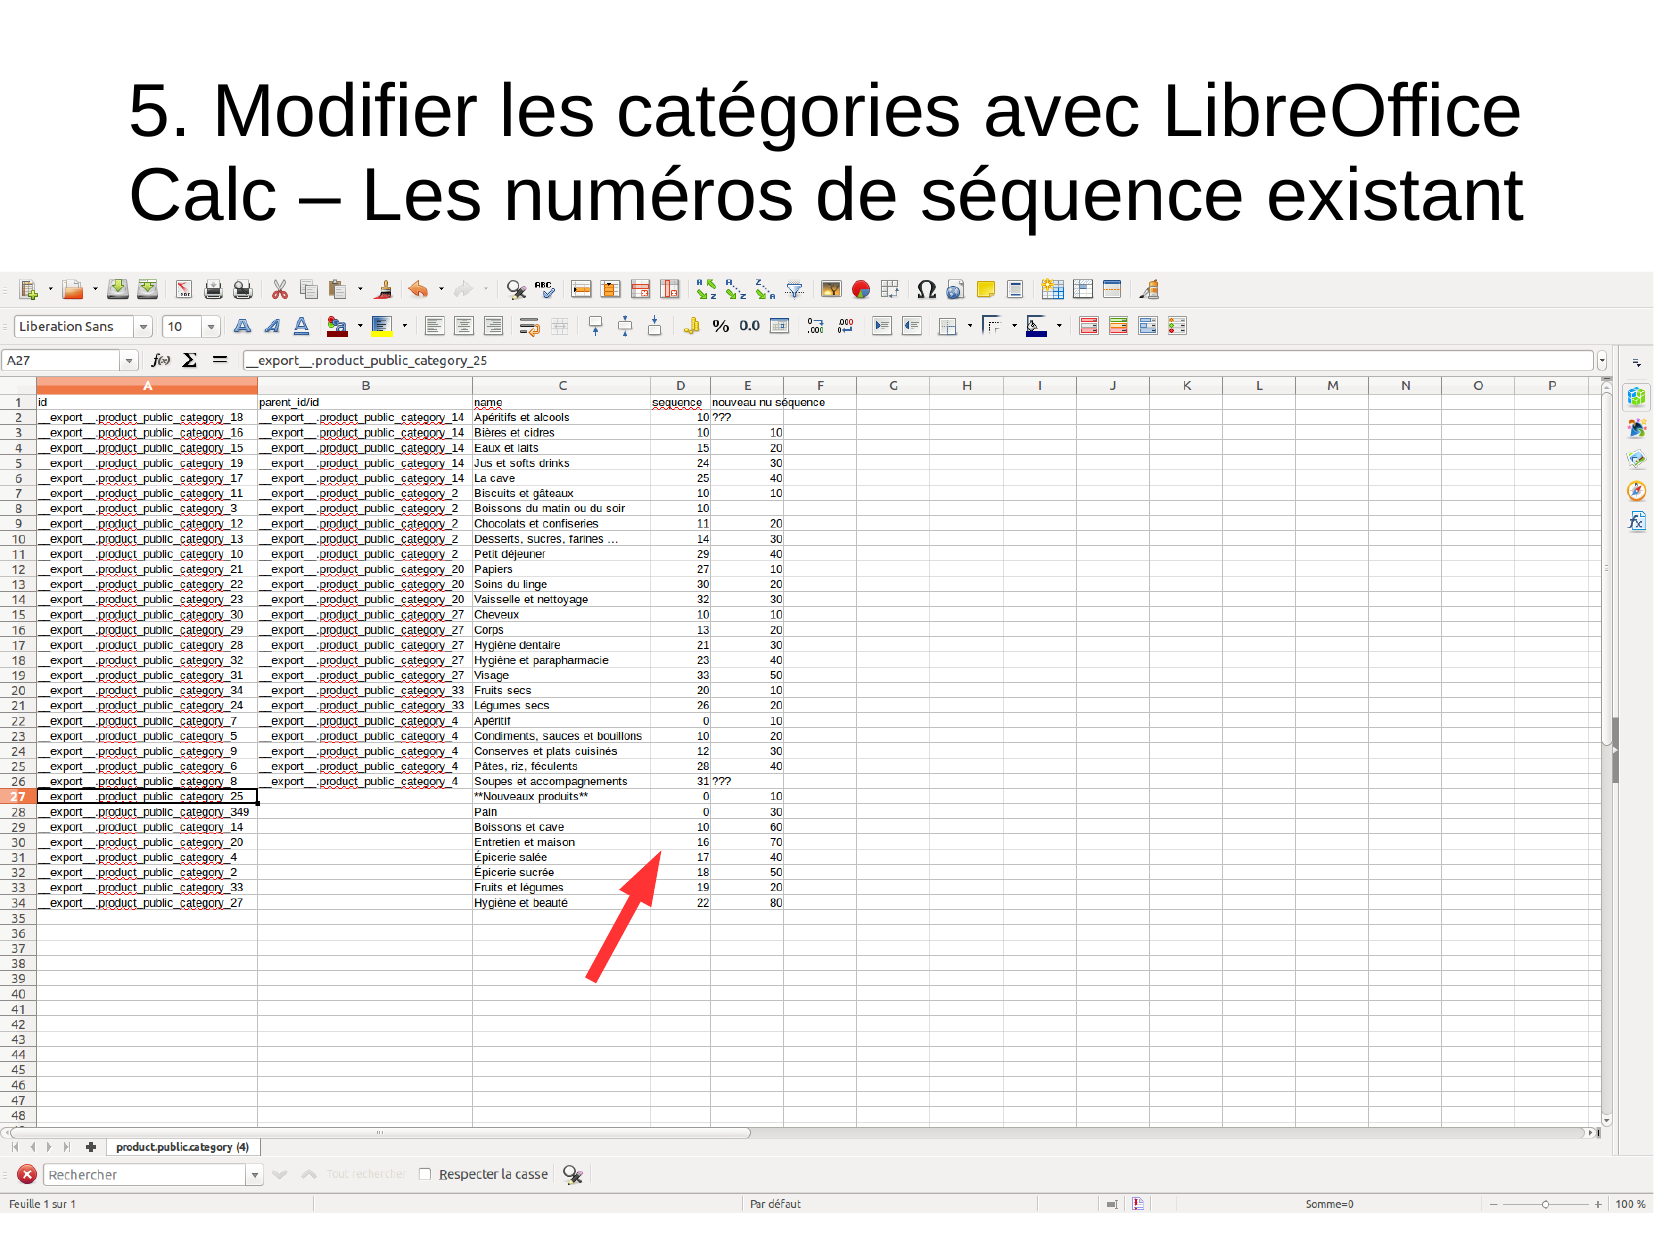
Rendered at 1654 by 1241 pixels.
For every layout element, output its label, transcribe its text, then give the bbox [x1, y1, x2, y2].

picture [0, 271, 1654, 1213]
title 5. Modifier les catégories avec LibreOffice Calc – Les numéros de séquence existant [82, 49, 1571, 257]
